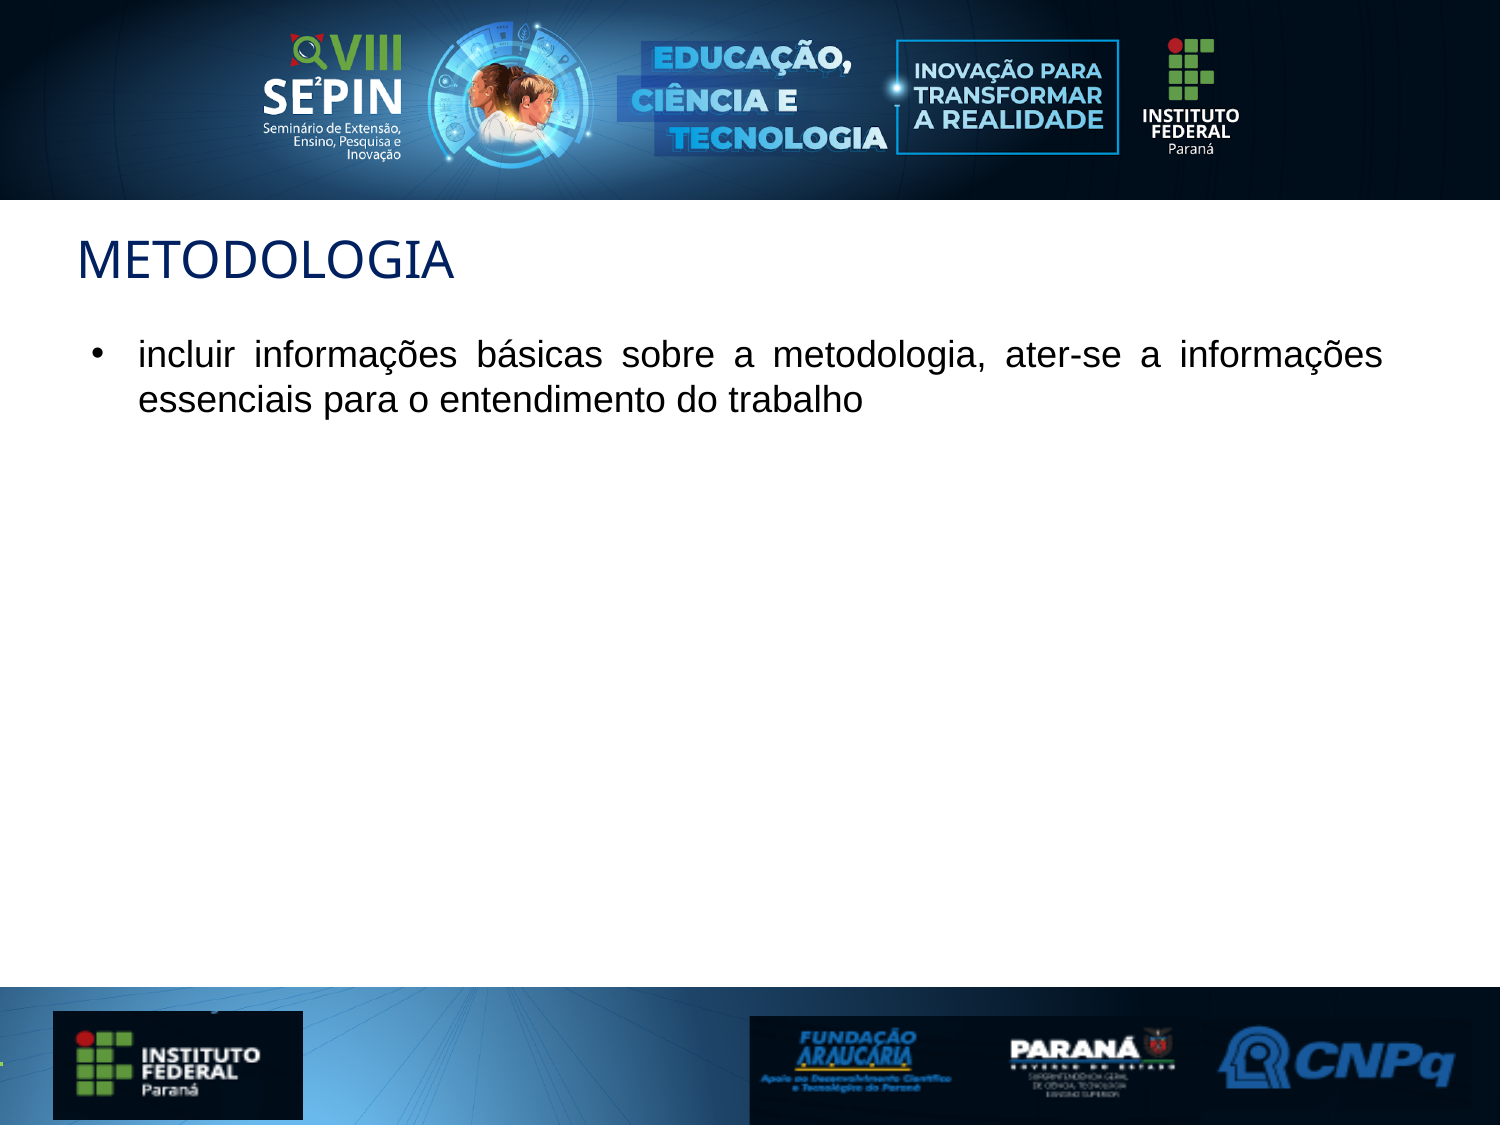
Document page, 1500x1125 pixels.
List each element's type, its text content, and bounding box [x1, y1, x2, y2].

title METODOLOGIA [76, 199, 548, 322]
text_box incluir informações básicas sobre a metodologia, ater-se a informações essenciais para o entendimento do trabalho [76, 322, 1399, 428]
picture [0, 987, 1500, 1125]
picture [0, 0, 1500, 200]
